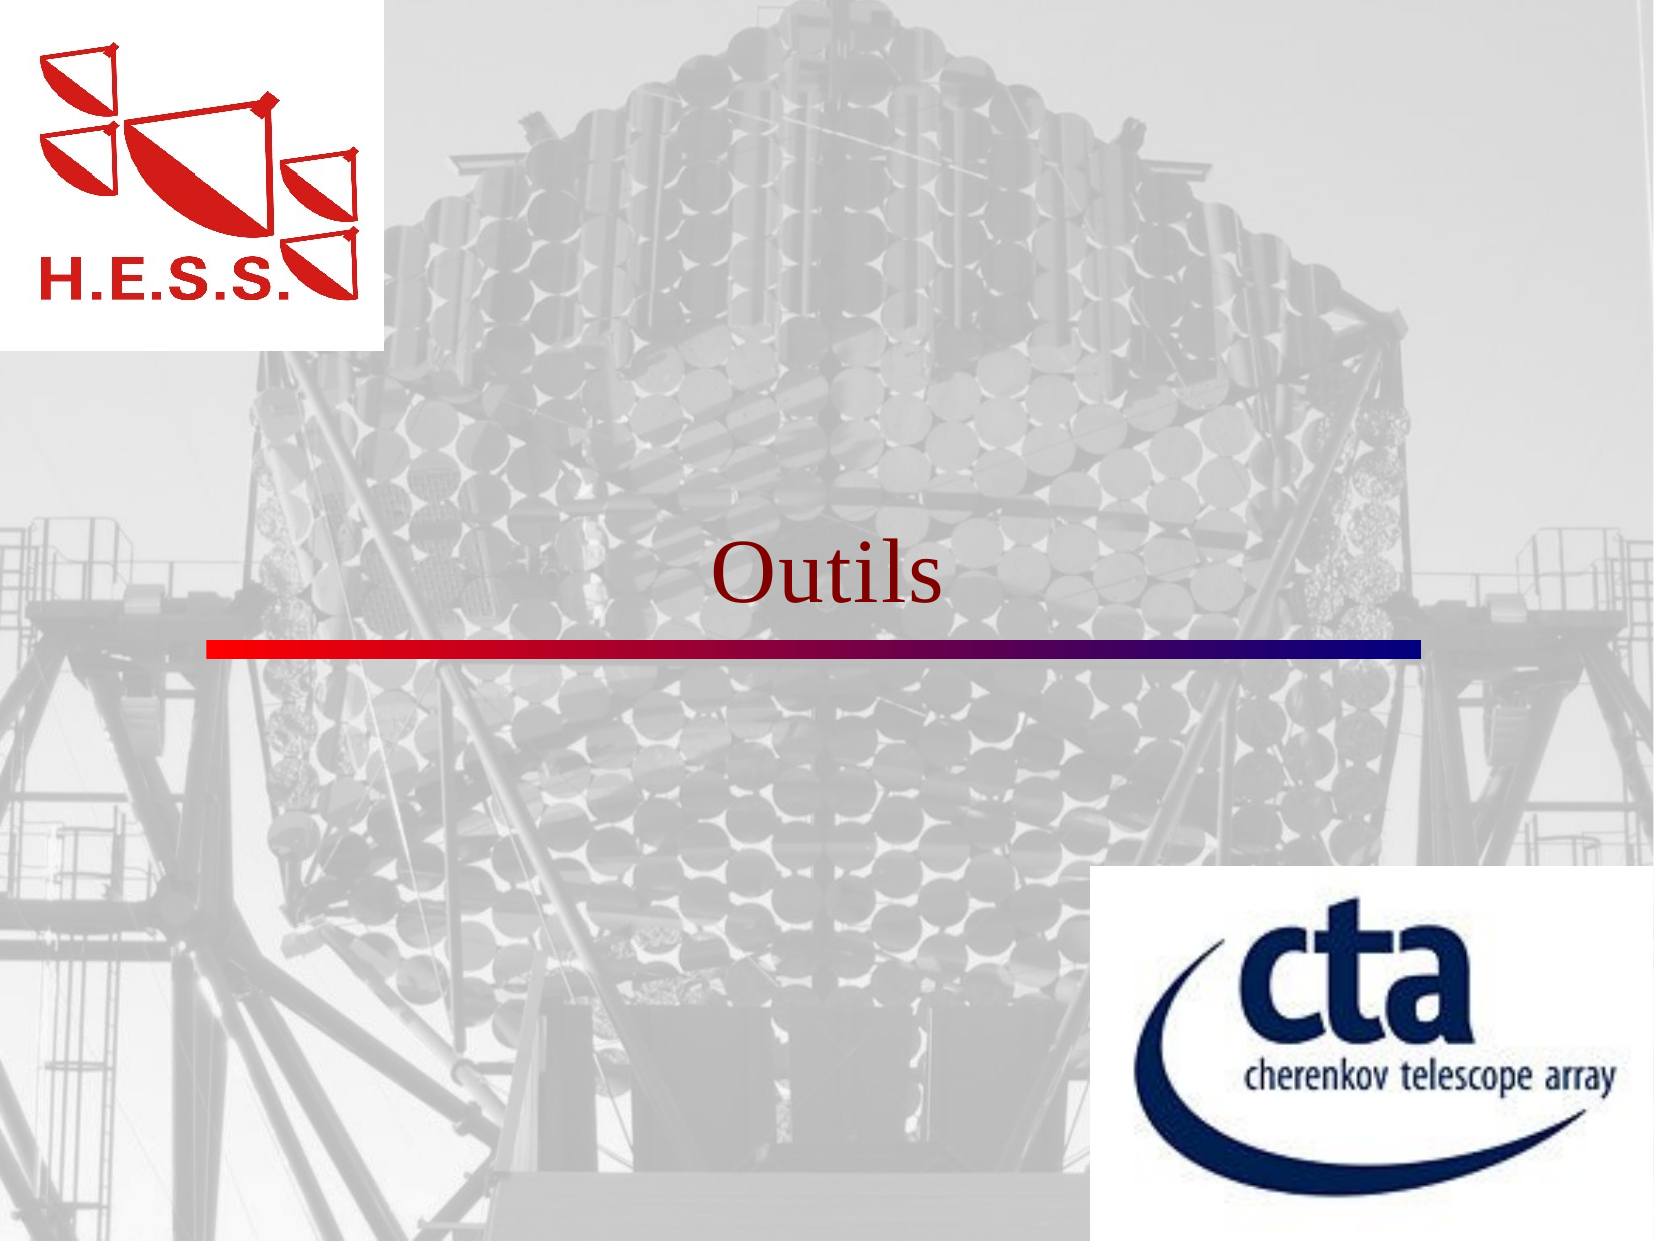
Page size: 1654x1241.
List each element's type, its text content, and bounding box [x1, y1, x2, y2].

title Outils [121, 512, 1534, 631]
picture [1090, 866, 1654, 1241]
picture [0, 0, 384, 351]
